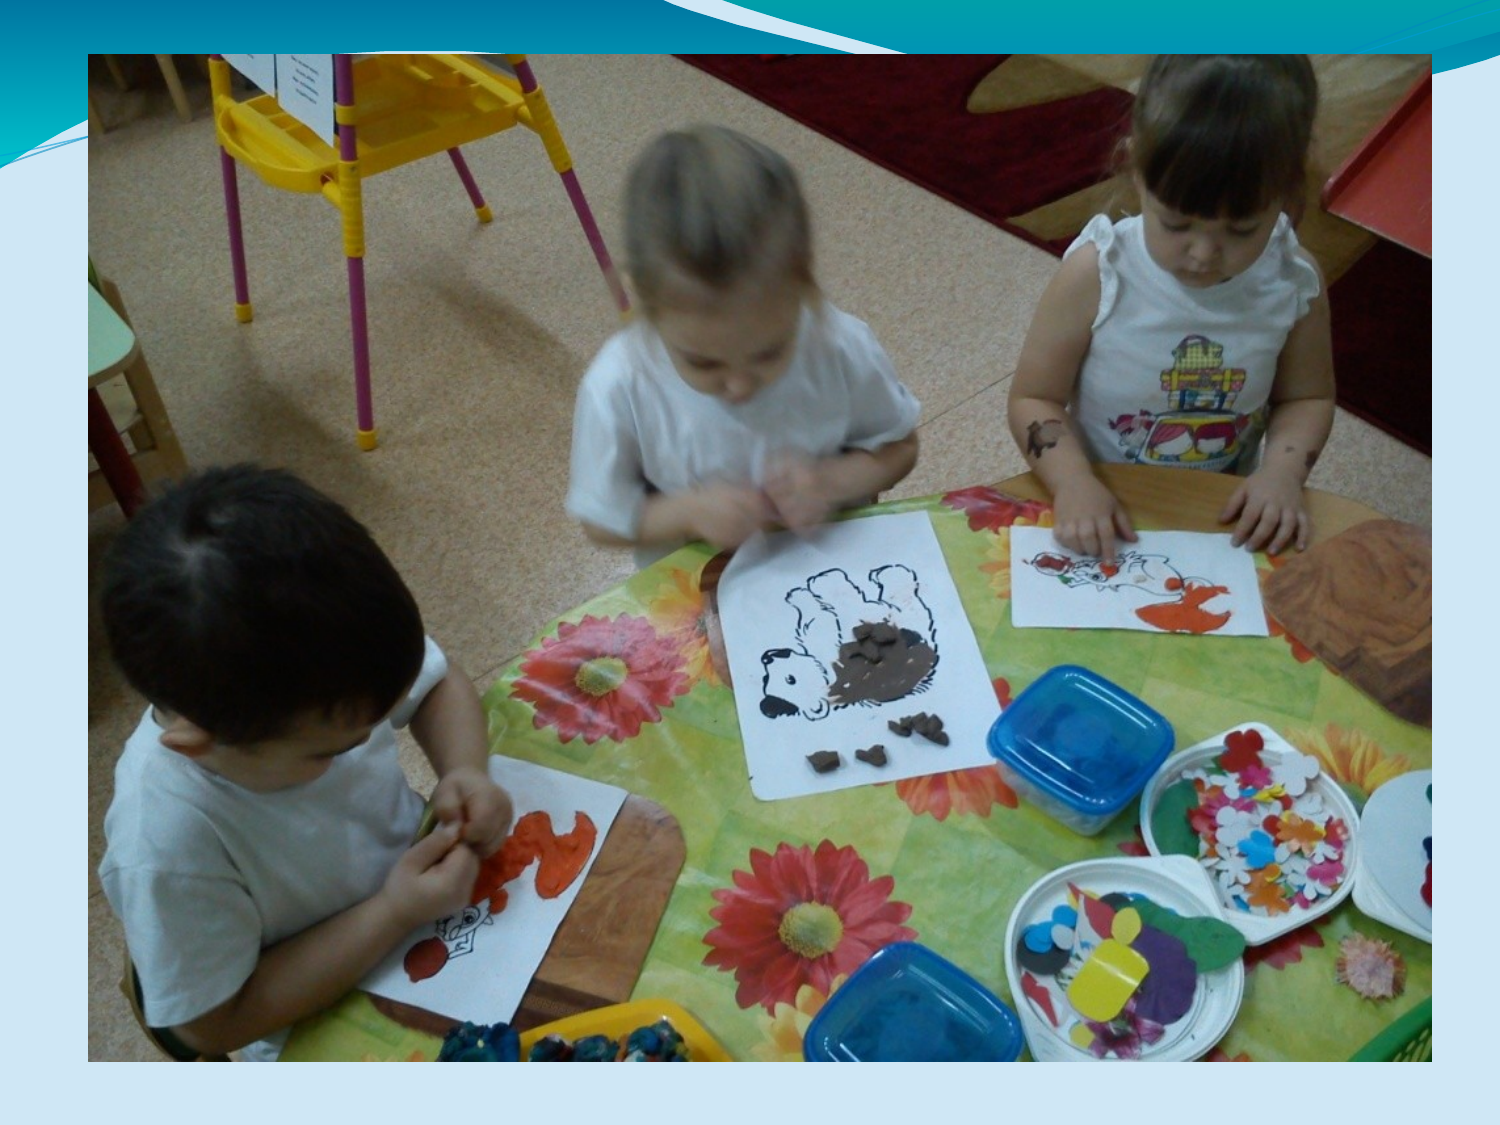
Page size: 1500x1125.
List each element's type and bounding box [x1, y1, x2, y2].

picture [485, 1055, 496, 1062]
picture [88, 53, 1432, 1062]
